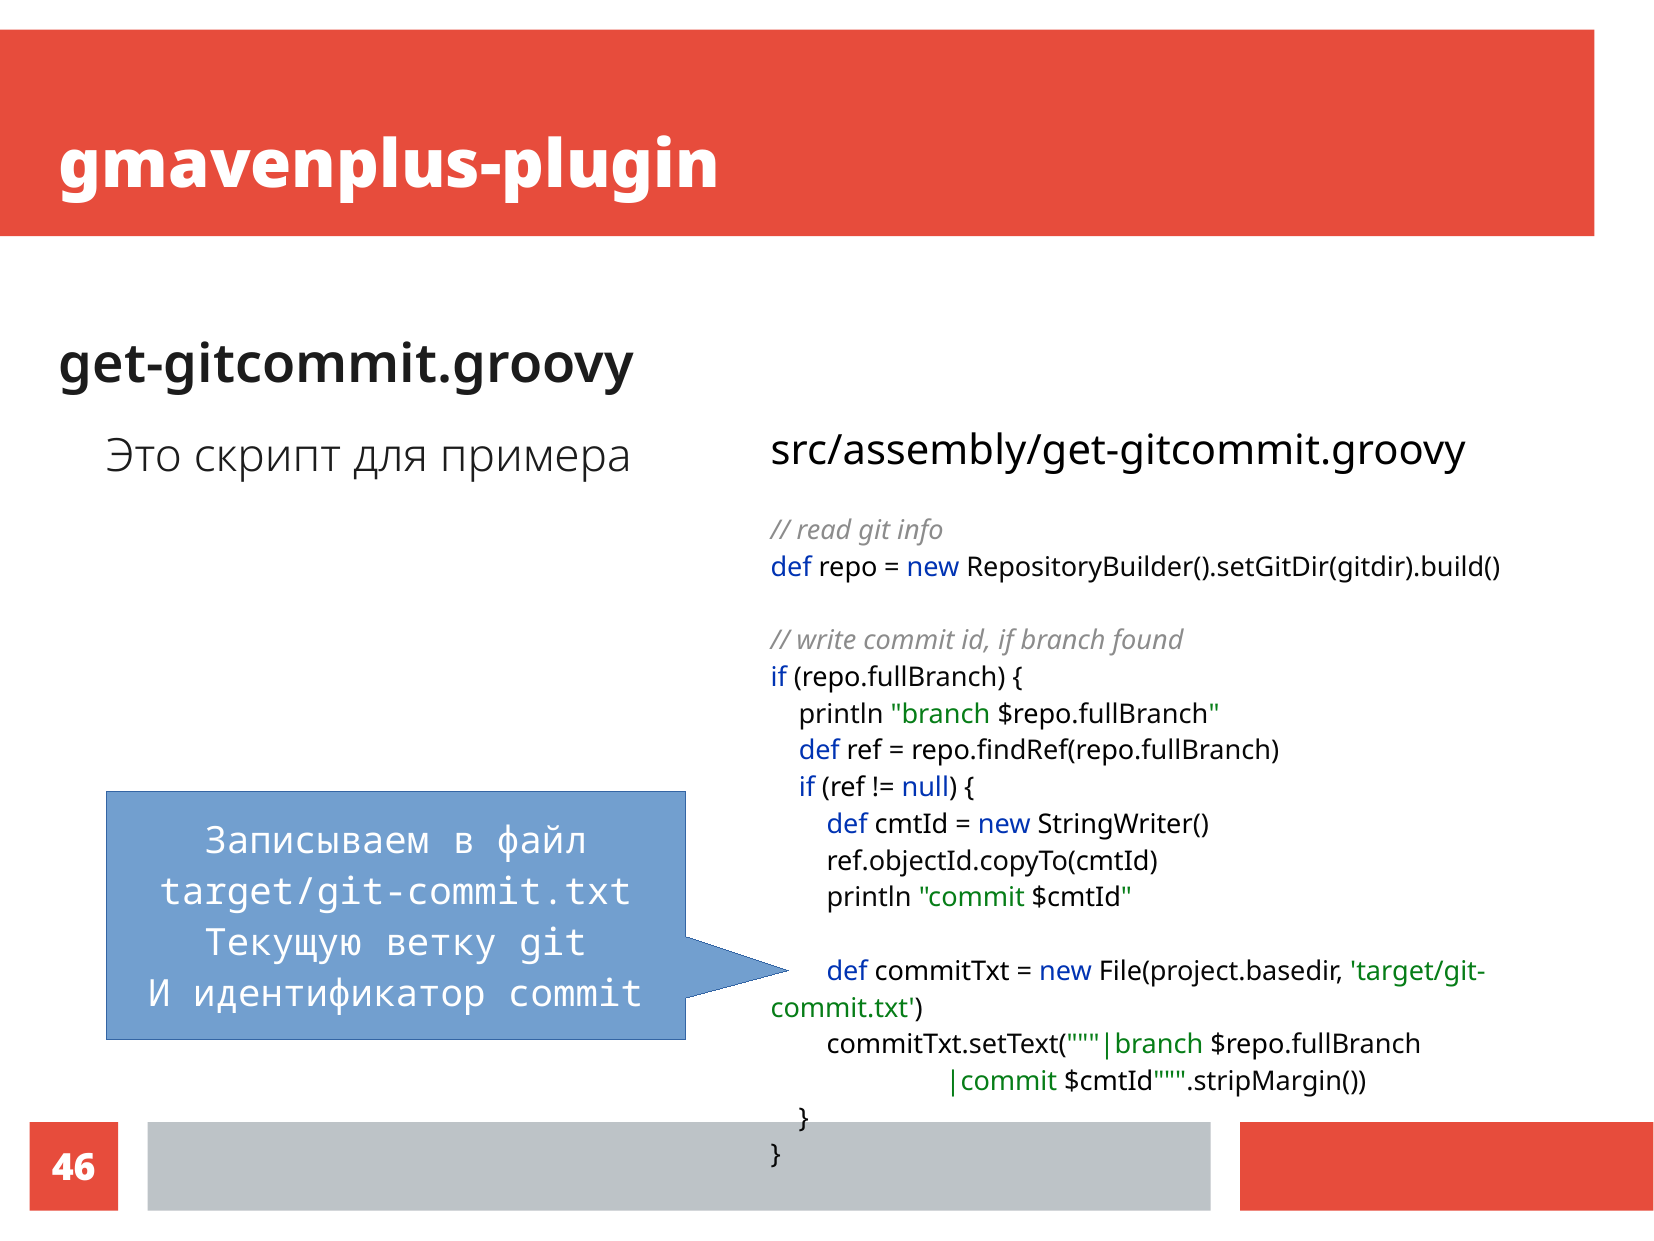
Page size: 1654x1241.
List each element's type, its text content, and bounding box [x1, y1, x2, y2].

text_box Записываем в файл target/git-commit.txt Текущую ветку git И идентификатор commit [106, 791, 789, 1040]
list get-gitcommit.groovy Это скрипт для примера [59, 324, 1565, 1093]
title gmavenplus-plugin [59, 59, 1595, 207]
text_box src/assembly/get-gitcommit.groovy // read git info def repo = new RepositoryBuilder().setGitDir(gitdir).build() // write commit id, if branch found if (repo.fullBranch) { println "branch $repo.fullBranch" def ref = repo.findRef(repo.fullBranch) if (ref != null) { def cmtId = new StringWriter() ref.objectId.copyTo(cmtId) println "commit $cmtId" def commitTxt = new File(project.basedir, 'target/git-commit.txt') commitTxt.setText("""|branch $repo.fullBranch |commit $cmtId""".stripMargin()) } } [755, 412, 1595, 1108]
